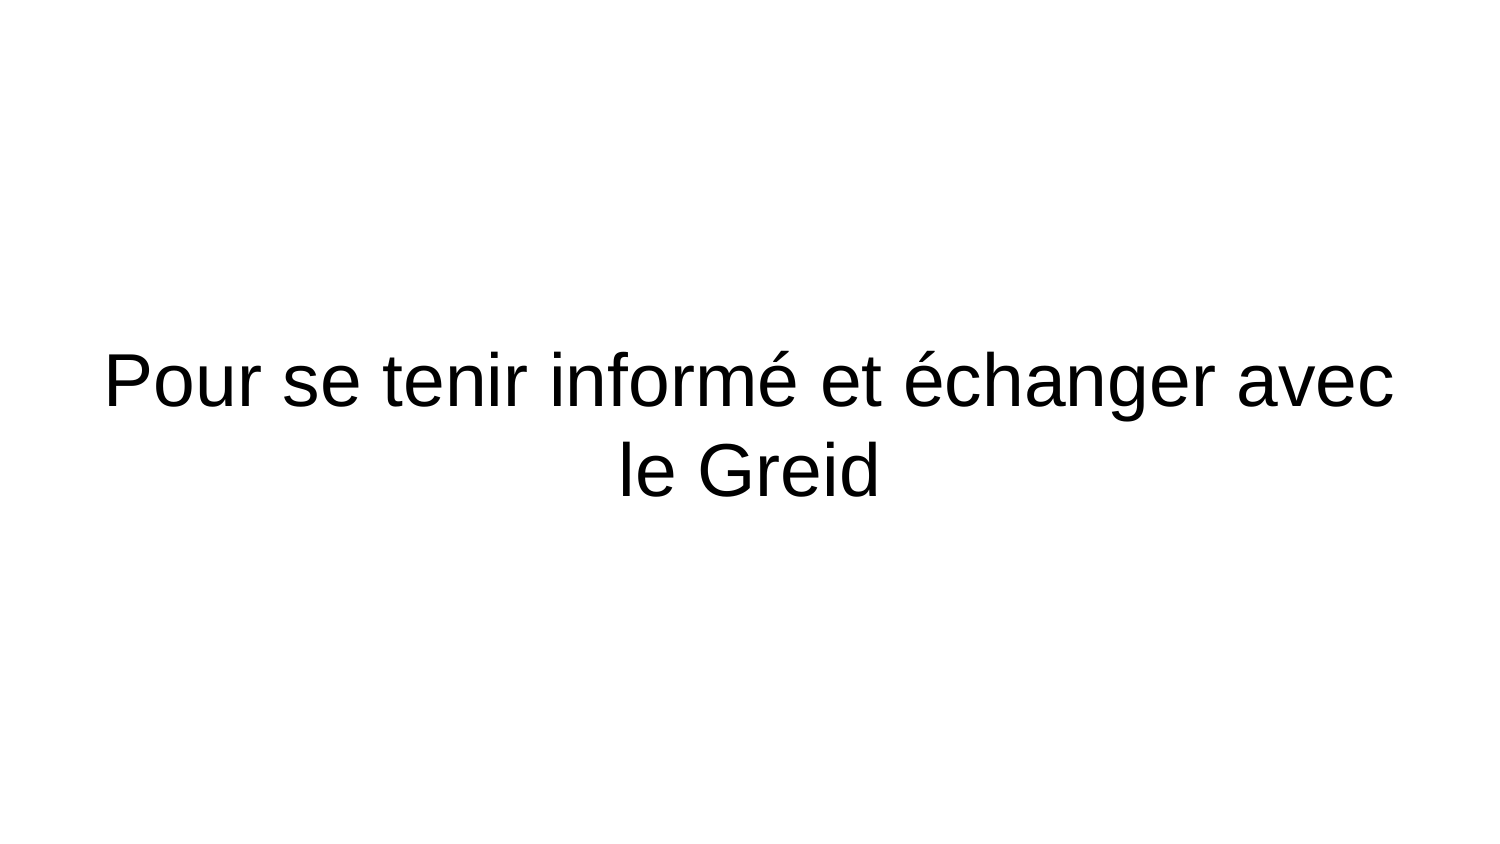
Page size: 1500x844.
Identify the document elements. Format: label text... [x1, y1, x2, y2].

title Pour se tenir informé et échanger avec le Greid [51, 352, 1449, 491]
